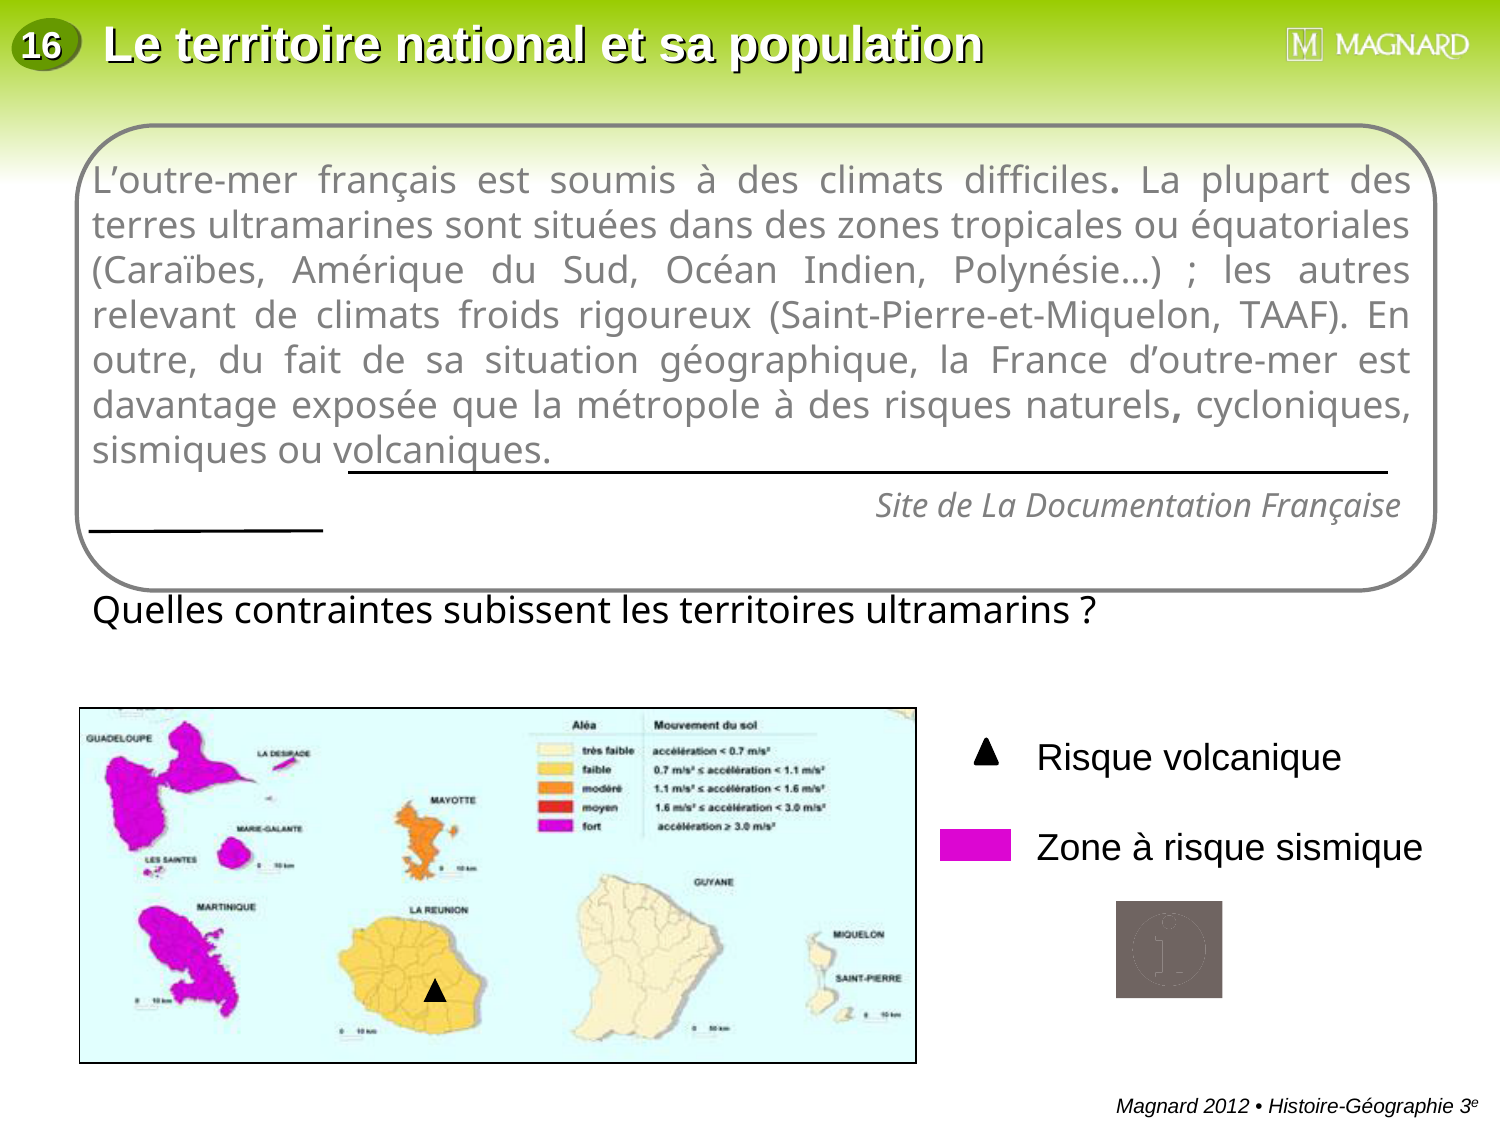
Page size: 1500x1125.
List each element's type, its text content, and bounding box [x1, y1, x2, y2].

picture [80, 708, 916, 1063]
text_box Risque volcanique Zone à risque sismique [1021, 680, 1447, 876]
text_box [940, 829, 1011, 861]
list L’outre-mer français est soumis à des climats difficiles. La plupart des terres ultramarines sont situées dans des zones tropicales ou équatoriales (Caraïbes, Amérique du Sud, Océan Indien, Polynésie…) ; les autres relevant de climats froids rigoureux (Saint-Pierre-et-Miquelon, TAAF). En outre, du fait de sa situation géographique, la France d’outre-mer est davantage exposée que la métropole à des risques naturels, cycloniques, sismiques ou volcaniques. Site de La Documentation Française Quelles contraintes subissent les territoires ultramarins ? [79, 148, 1427, 588]
text_box [1116, 901, 1223, 999]
picture [1251, 0, 1477, 100]
text_box [975, 739, 997, 764]
text_box [423, 978, 447, 1002]
list L’outre-mer français est soumis à des climats difficiles. La plupart des terres ultramarines sont situées dans des zones tropicales ou équatoriales (Caraïbes, Amérique du Sud, Océan Indien, Polynésie…) ; les autres relevant de climats froids rigoureux (Saint-Pierre-et-Miquelon, TAAF). En outre, du fait de sa situation géographique, la France d’outre-mer est davantage exposée que la métropole à des risques naturels, cycloniques, sismiques ou volcaniques. Site de La Documentation Française Quelles contraintes subissent les territoires ultramarins ? [76, 532, 1427, 669]
